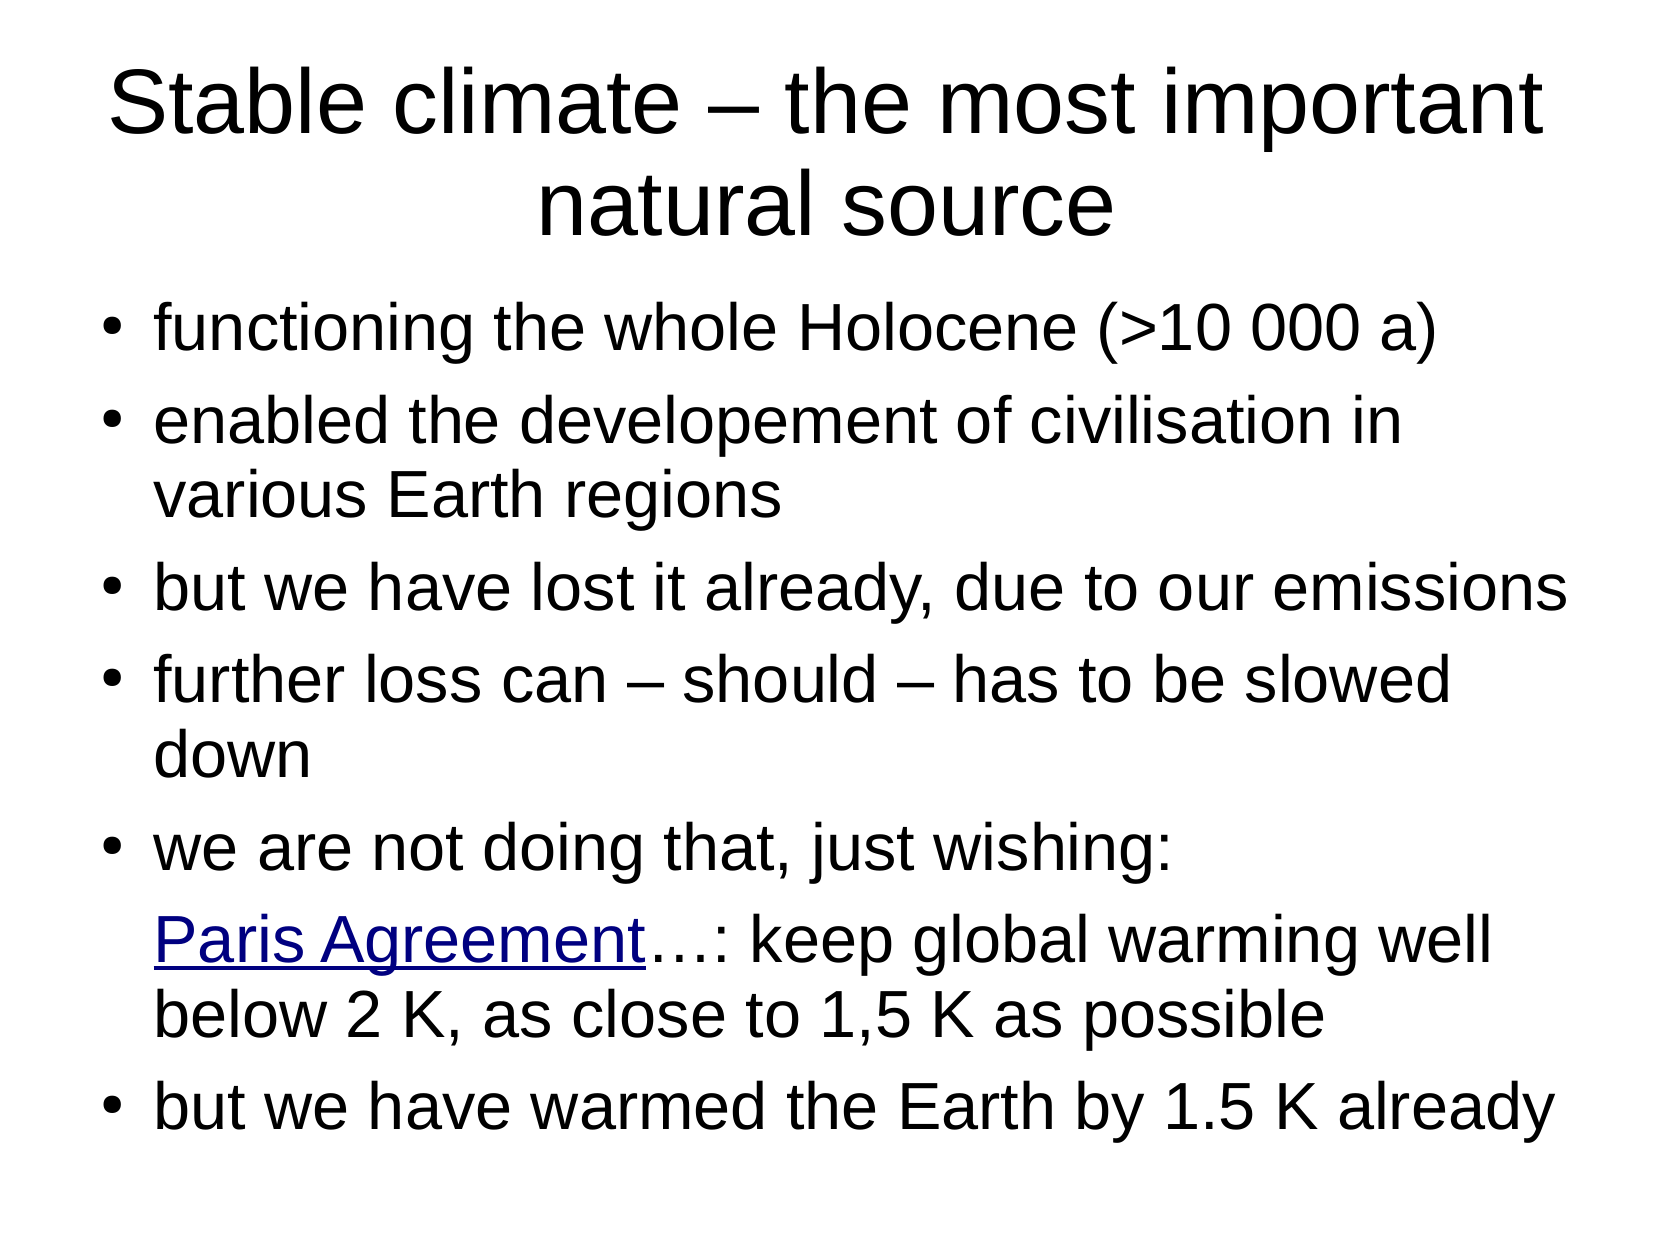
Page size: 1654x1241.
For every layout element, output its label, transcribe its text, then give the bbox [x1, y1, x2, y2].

list functioning the whole Holocene (>10 000 a) enabled the developement of civilisation in various Earth regions but we have lost it already, due to our emissions further loss can – should – has to be slowed down we are not doing that, just wishing: Paris Agreement…: keep global warming well below 2 K, as close to 1,5 K as possible but we have warmed the Earth by 1.5 K already [82, 290, 1571, 1241]
title Stable climate – the most important natural source [82, 49, 1571, 257]
